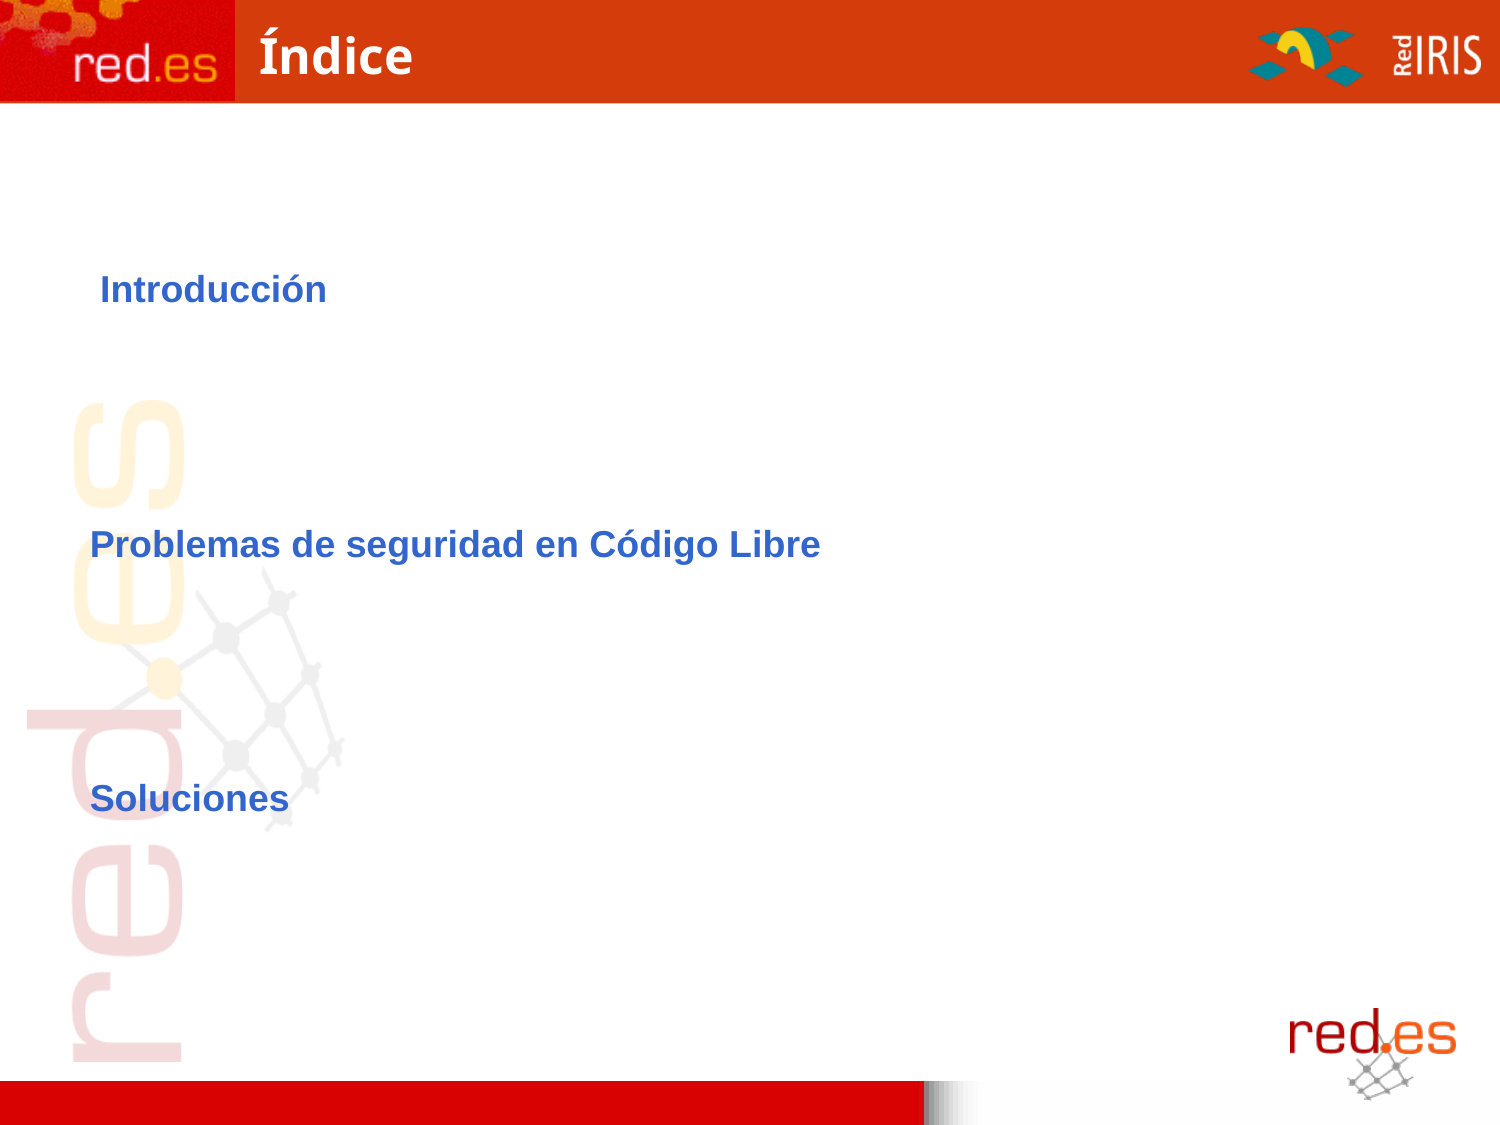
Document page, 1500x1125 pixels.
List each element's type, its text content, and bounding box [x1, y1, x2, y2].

picture [1412, 27, 1481, 87]
list Introducción Problemas de seguridad en Código Libre Soluciones [75, 262, 1426, 1005]
picture [0, 0, 235, 101]
title Índice [244, 0, 1412, 128]
picture [27, 400, 345, 1062]
picture [0, 1008, 1500, 1125]
